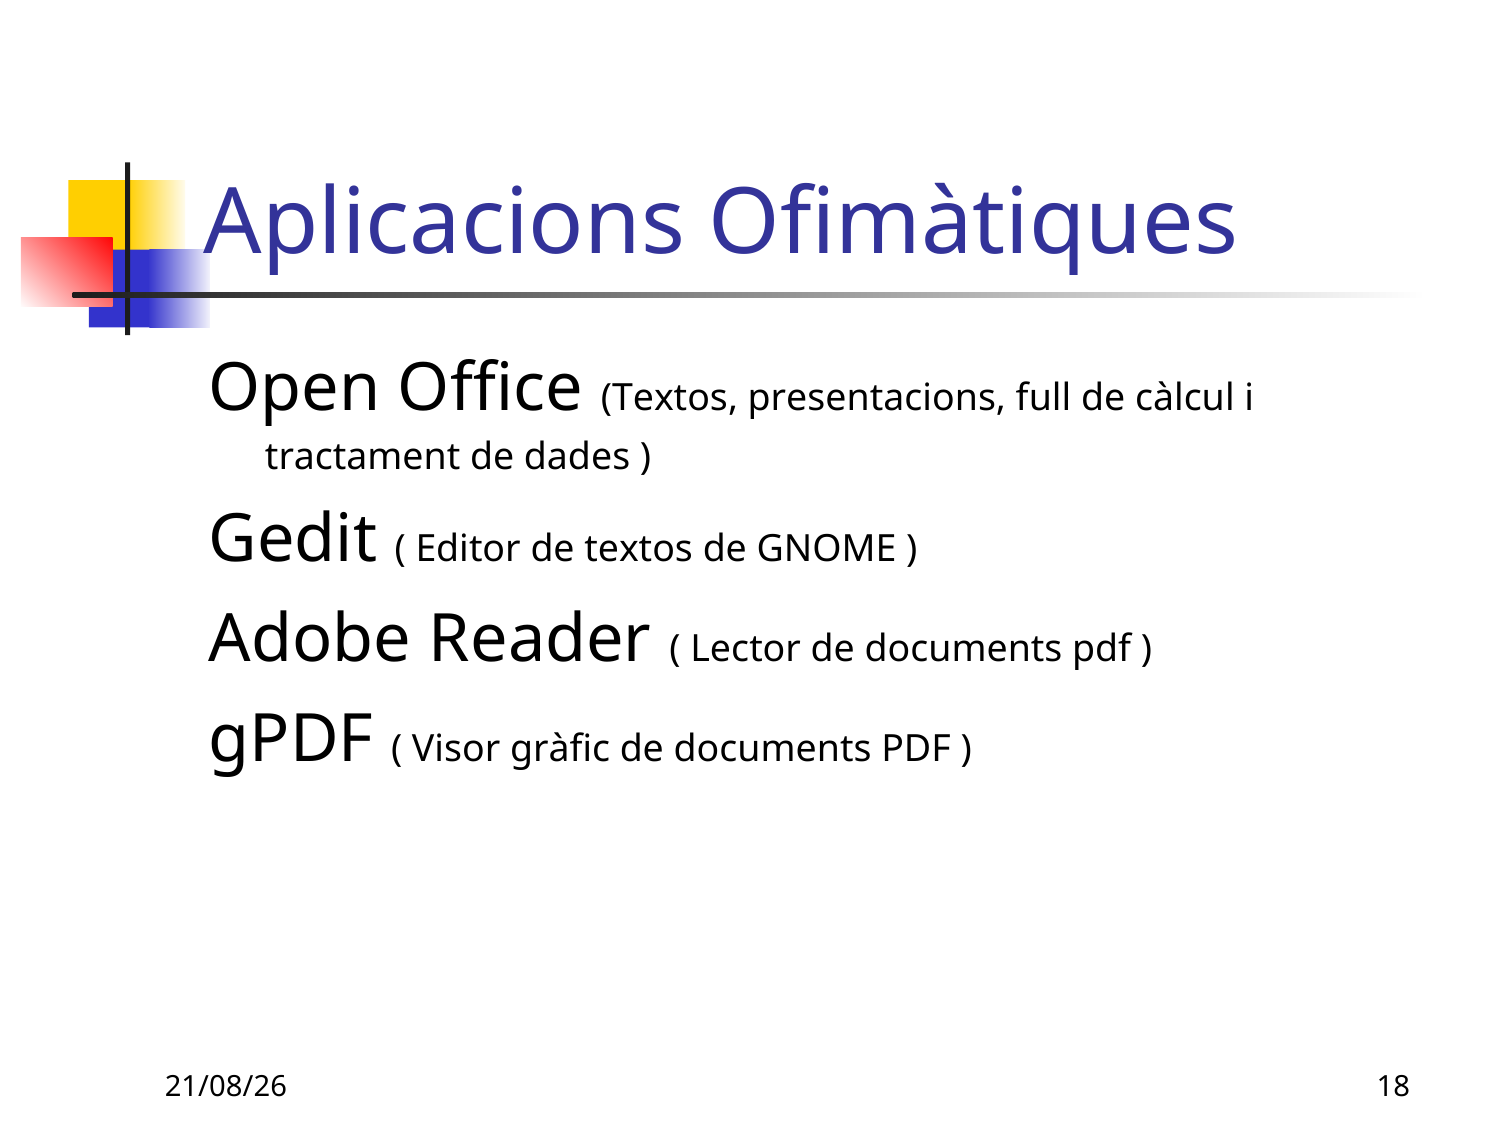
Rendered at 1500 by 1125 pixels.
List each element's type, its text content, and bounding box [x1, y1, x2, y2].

list Open Office (Textos, presentacions, full de càlcul i tractament de dades ) Gedit ( Editor de textos de GNOME ) Adobe Reader ( Lector de documents pdf ) gPDF ( Visor gràfic de documents PDF ) [193, 331, 1469, 1007]
title Aplicacions Ofimàtiques [188, 101, 1468, 289]
